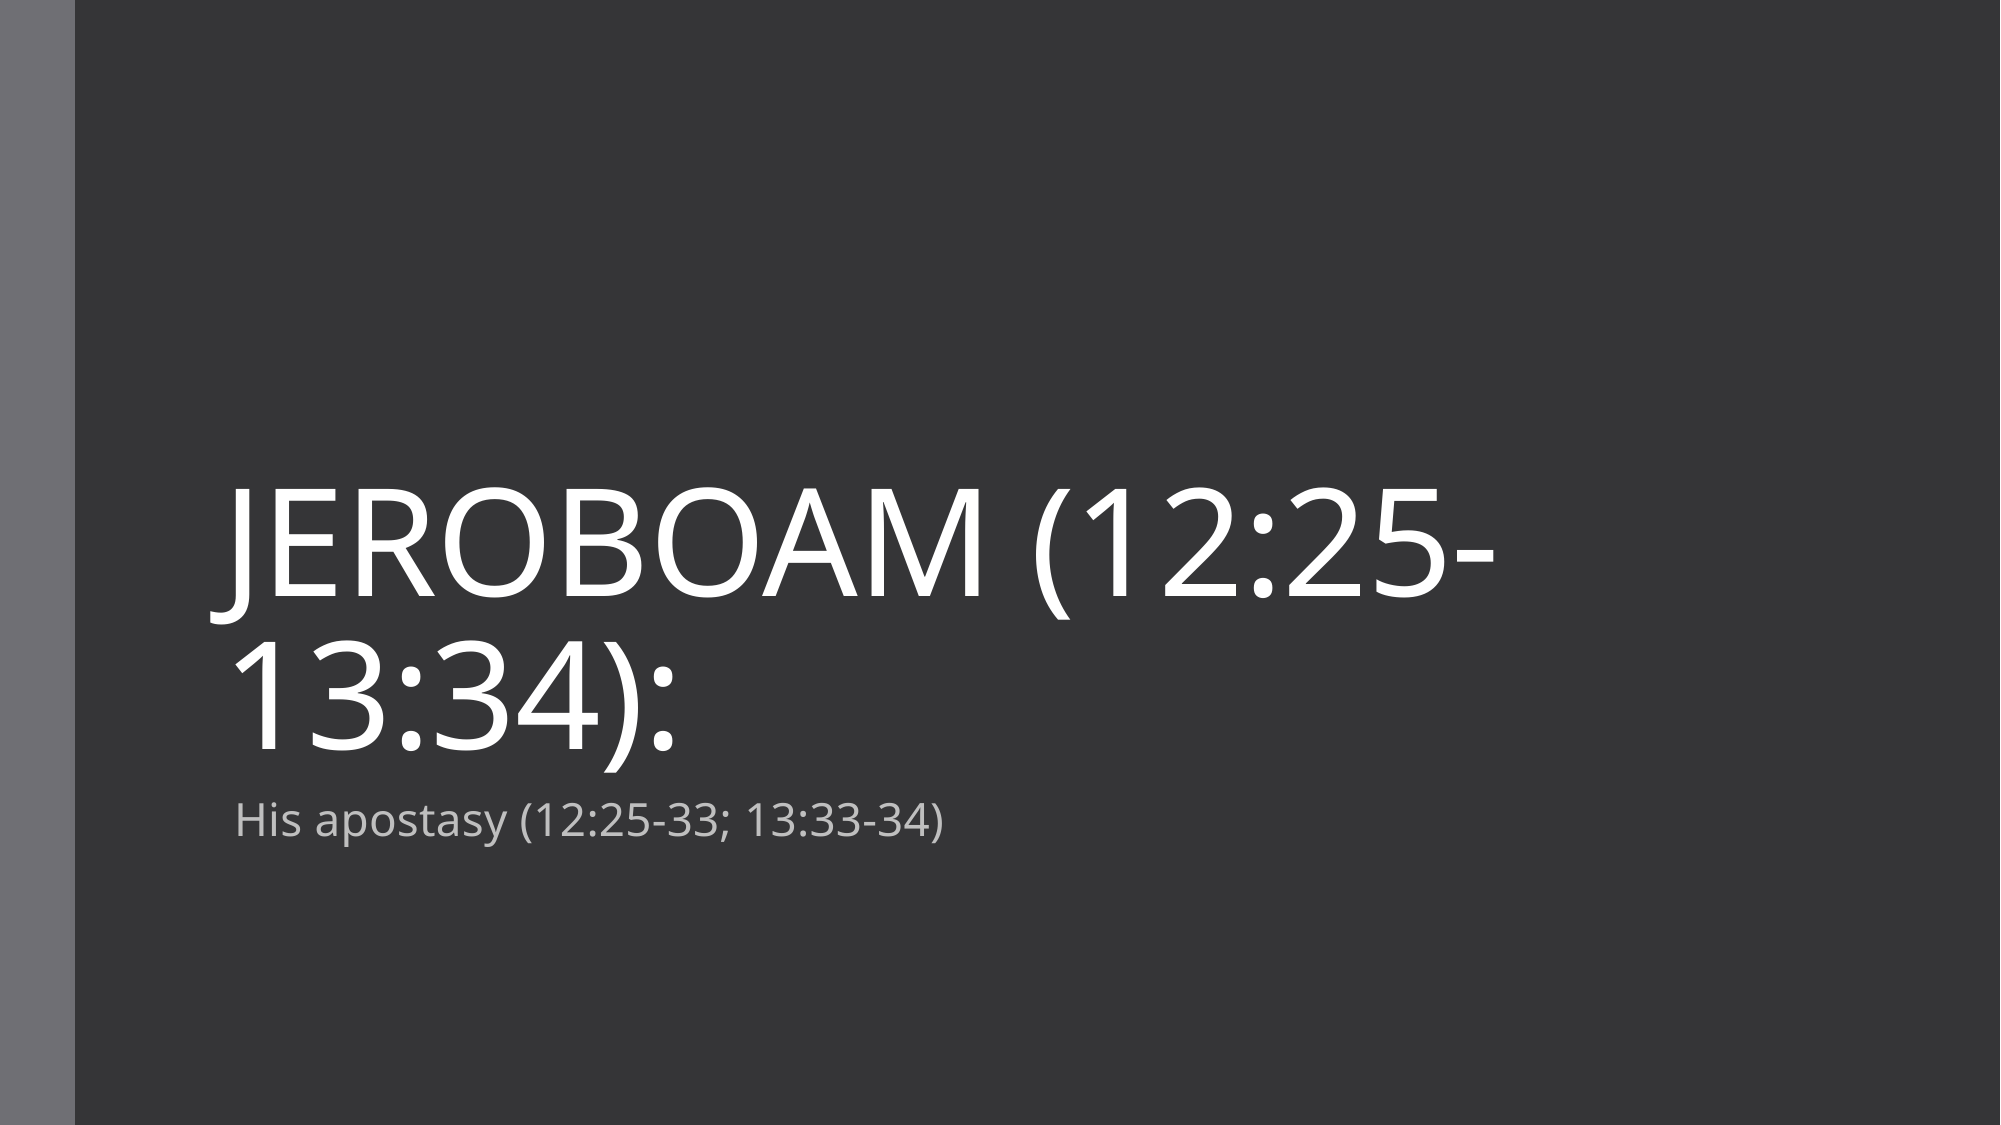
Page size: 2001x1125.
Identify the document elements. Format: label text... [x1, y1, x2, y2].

subtitle His apostasy (12:25-33; 13:33-34) [206, 787, 1752, 1066]
title JEROBOAM (12:25-13:34): [206, 124, 1752, 787]
